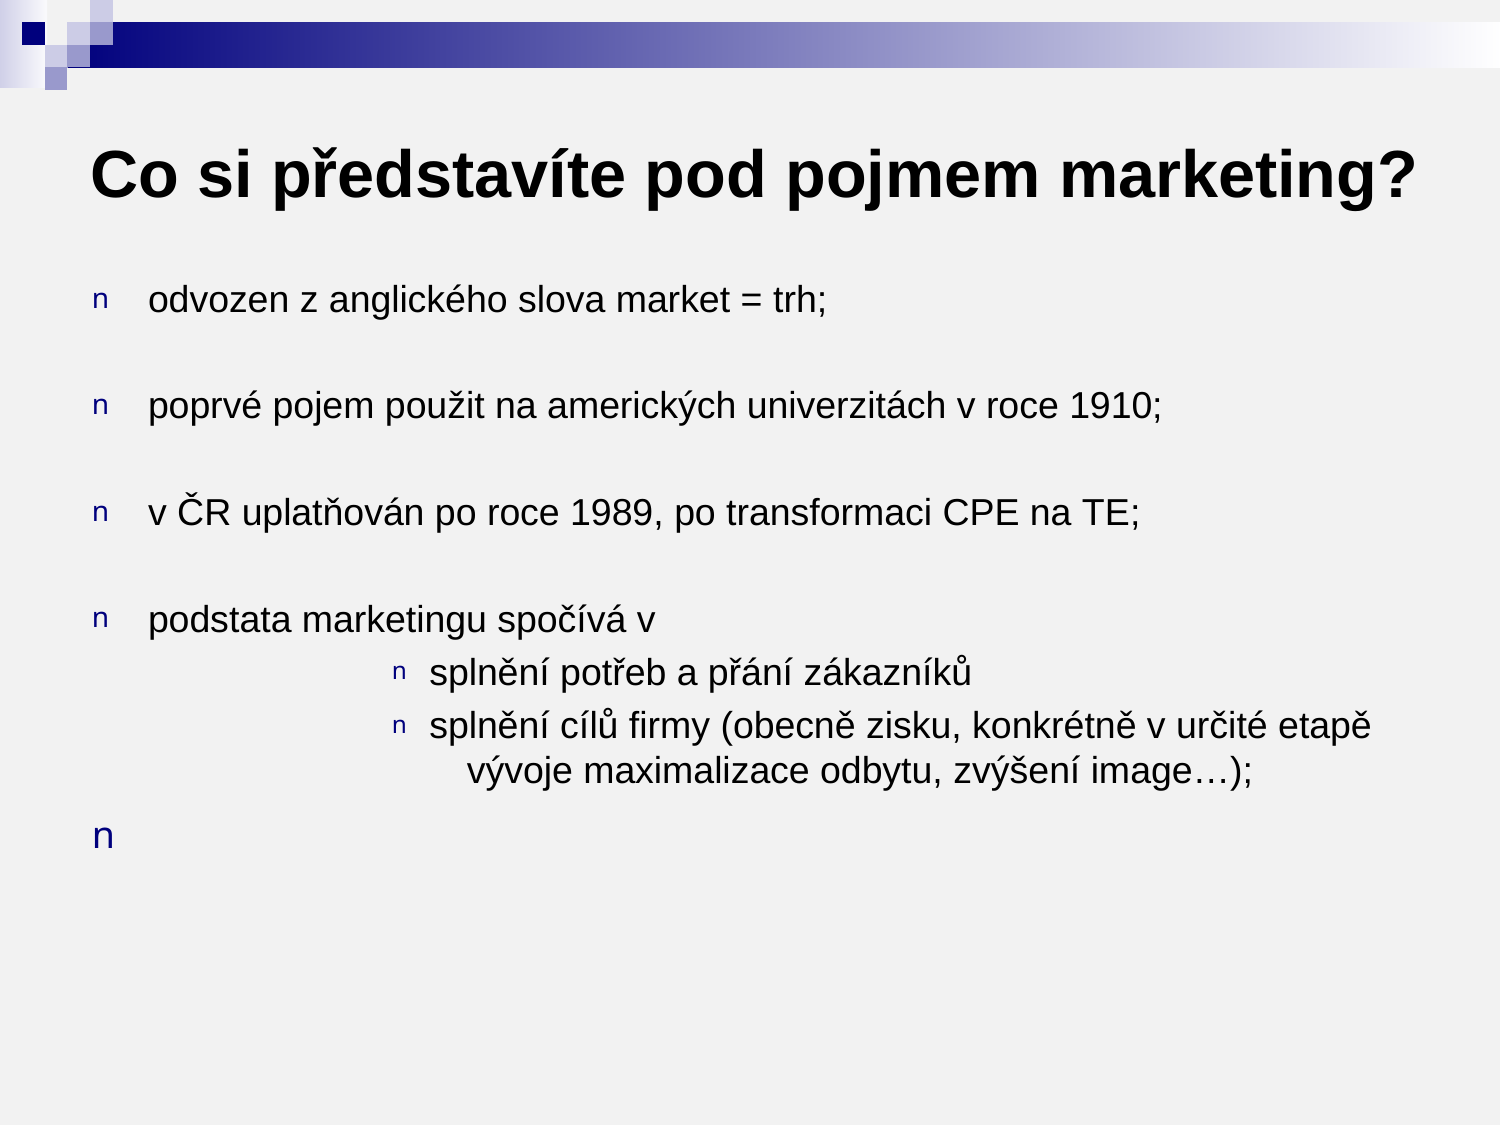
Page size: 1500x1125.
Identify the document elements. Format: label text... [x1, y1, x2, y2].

title Co si představíte pod pojmem marketing? [75, 75, 1459, 268]
list odvozen z anglického slova market = trh; poprvé pojem použit na amerických univerzitách v roce 1910; v ČR uplatňován po roce 1989, po transformaci CPE na TE; podstata marketingu spočívá v splnění potřeb a přání zákazníků splnění cílů firmy (obecně zisku, konkrétně v určité etapě vývoje maximalizace odbytu, zvýšení image…); [76, 267, 1427, 976]
